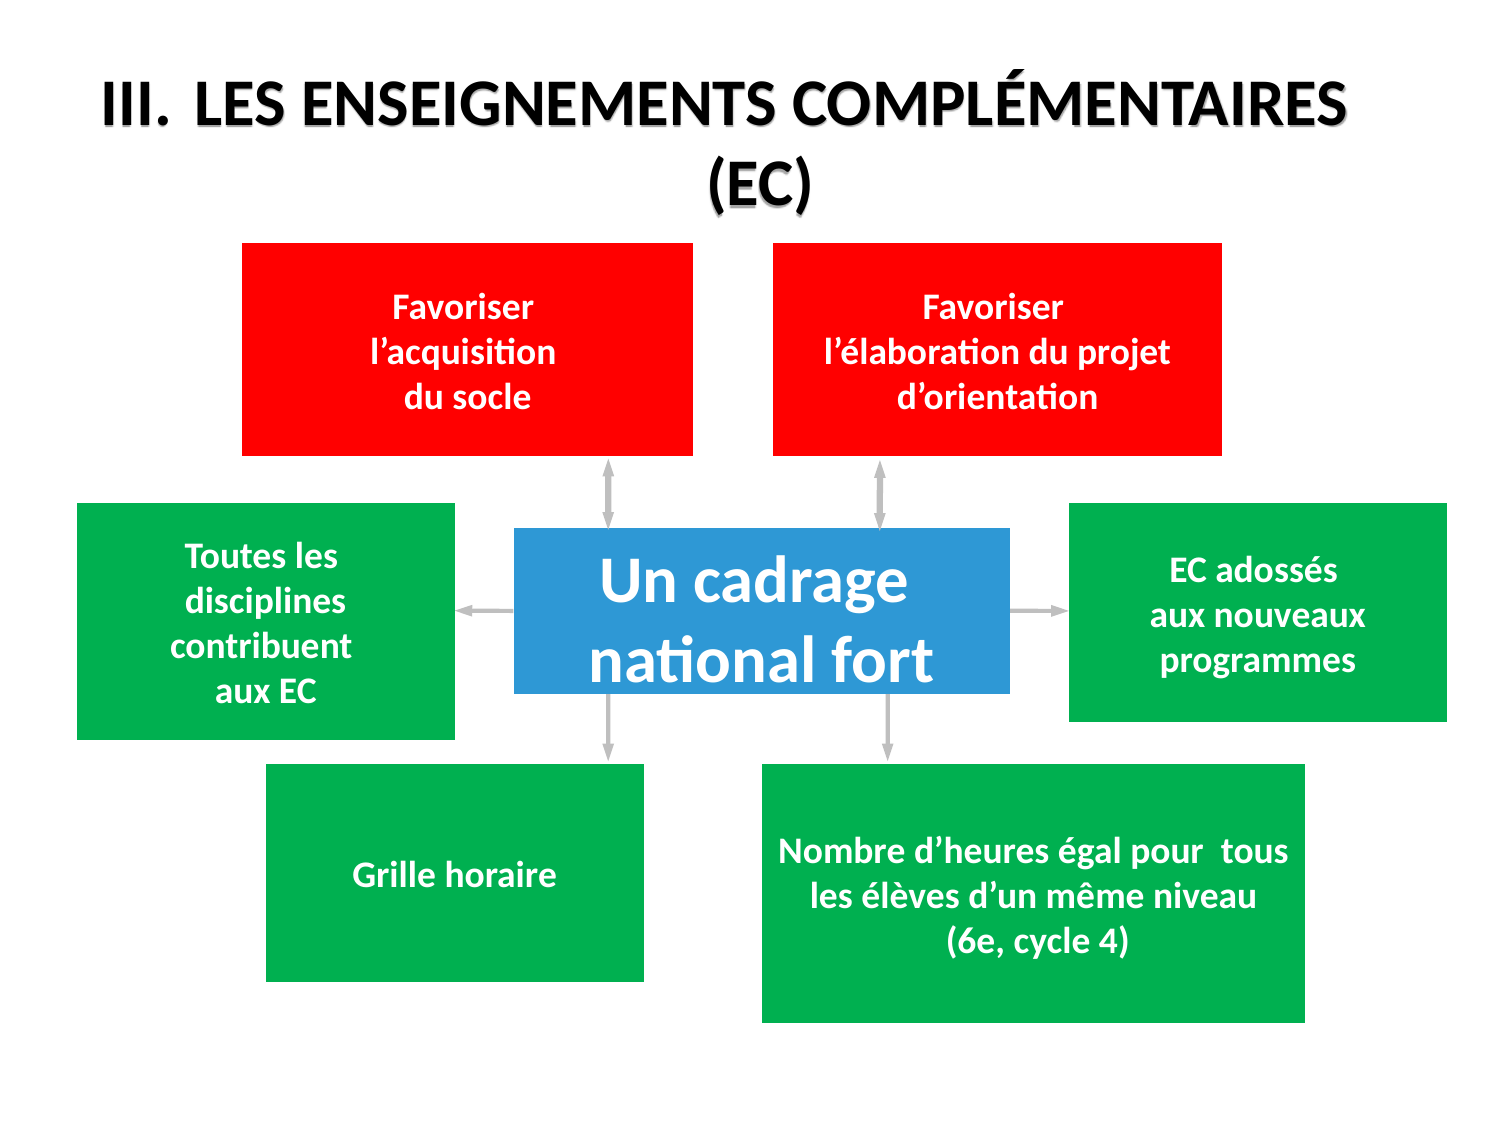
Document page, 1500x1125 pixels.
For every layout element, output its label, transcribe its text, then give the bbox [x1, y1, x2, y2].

text_box Toutes les disciplines contribuent aux EC [77, 503, 455, 740]
text_box Grille horaire [266, 764, 644, 982]
text_box Favoriser l’acquisition du socle [242, 243, 693, 456]
text_box EC adossés aux nouveaux programmes [1069, 503, 1447, 722]
text_box Nombre d’heures égal pour tous les élèves d’un même niveau (6e, cycle 4) [762, 764, 1305, 1023]
text_box Un cadrage national fort [514, 528, 1010, 694]
text_box Favoriser l’élaboration du projet d’orientation [773, 243, 1222, 456]
title LES ENSEIGNEMENTS COMPLÉMENTAIRES (EC) [24, 45, 1426, 233]
